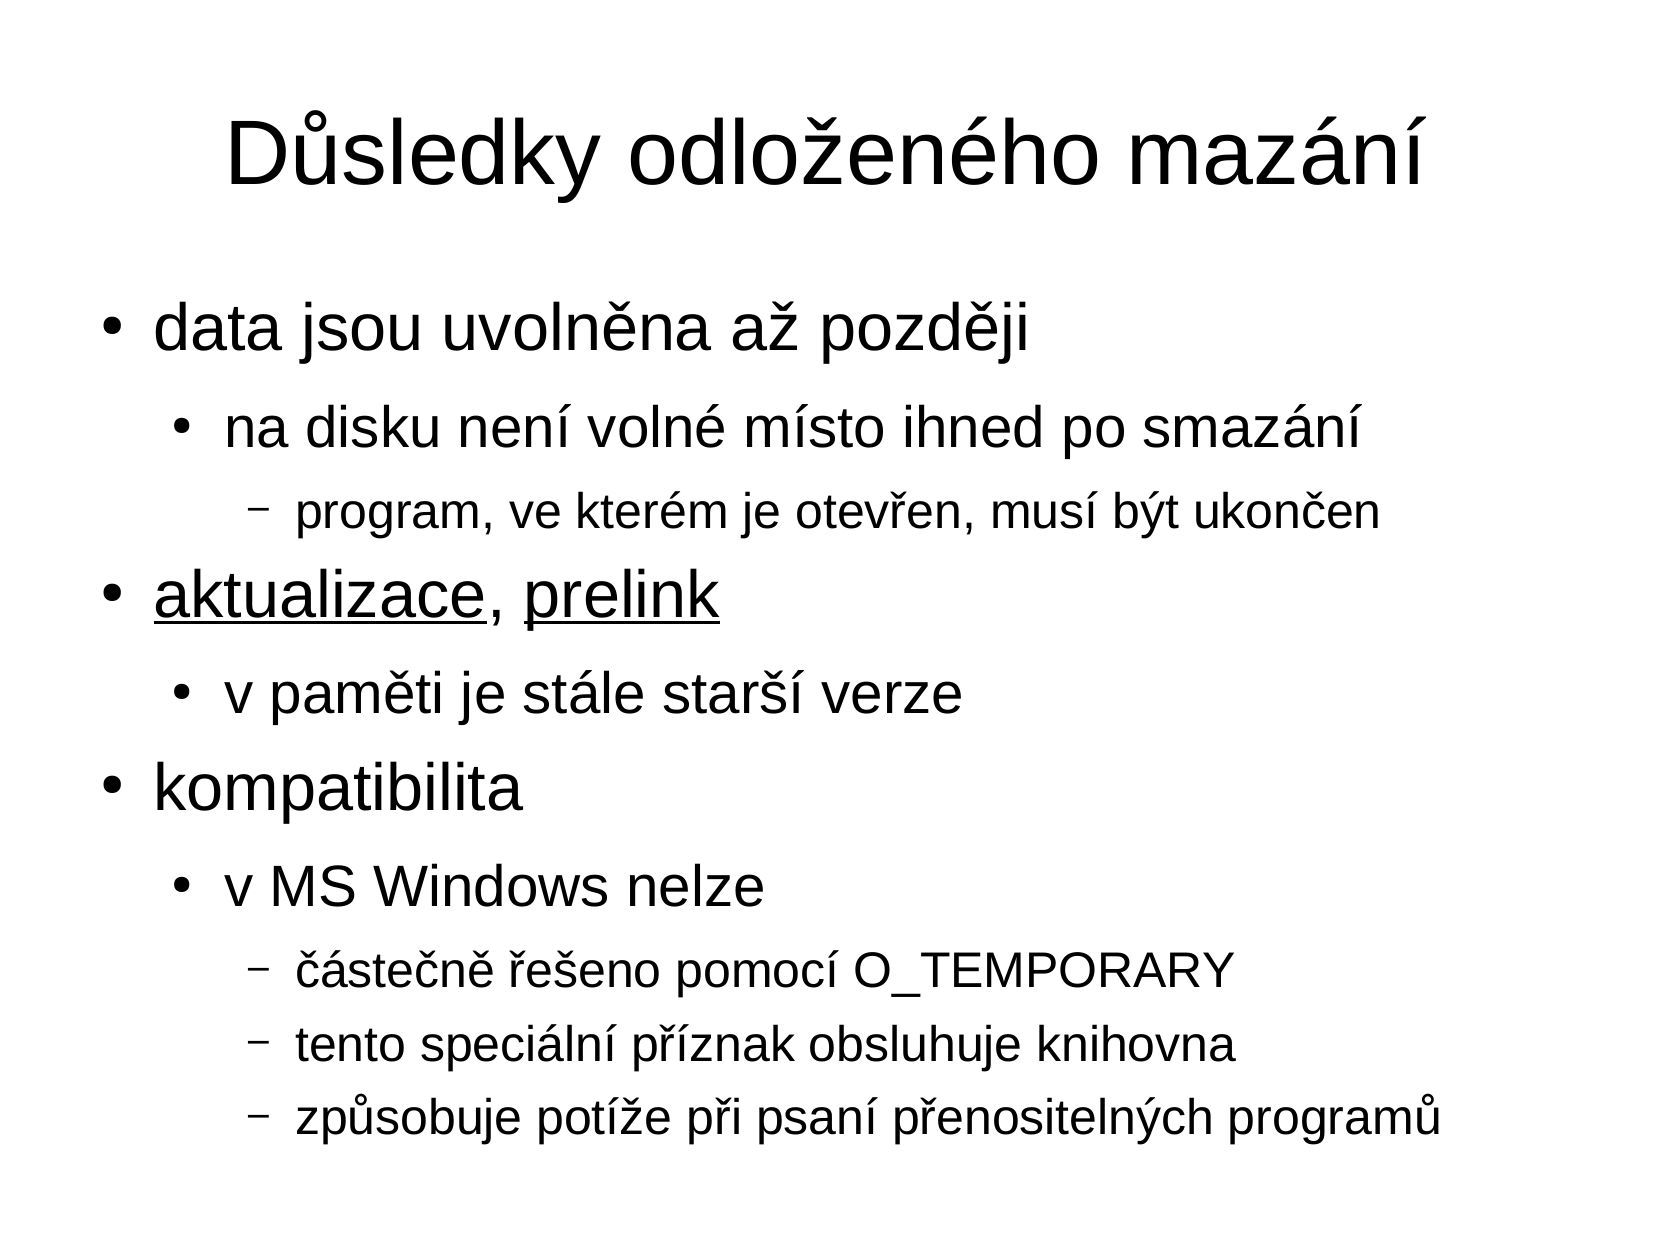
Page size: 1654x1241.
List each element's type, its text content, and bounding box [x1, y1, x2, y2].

title Důsledky odloženého mazání [82, 56, 1571, 250]
list data jsou uvolněna až později na disku není volné místo ihned po smazání program, ve kterém je otevřen, musí být ukončen aktualizace, prelink v paměti je stále starší verze kompatibilita v MS Windows nelze částečně řešeno pomocí O_TEMPORARY tento speciální příznak obsluhuje knihovna způsobuje potíže při psaní přenositelných programů [82, 290, 1571, 1146]
